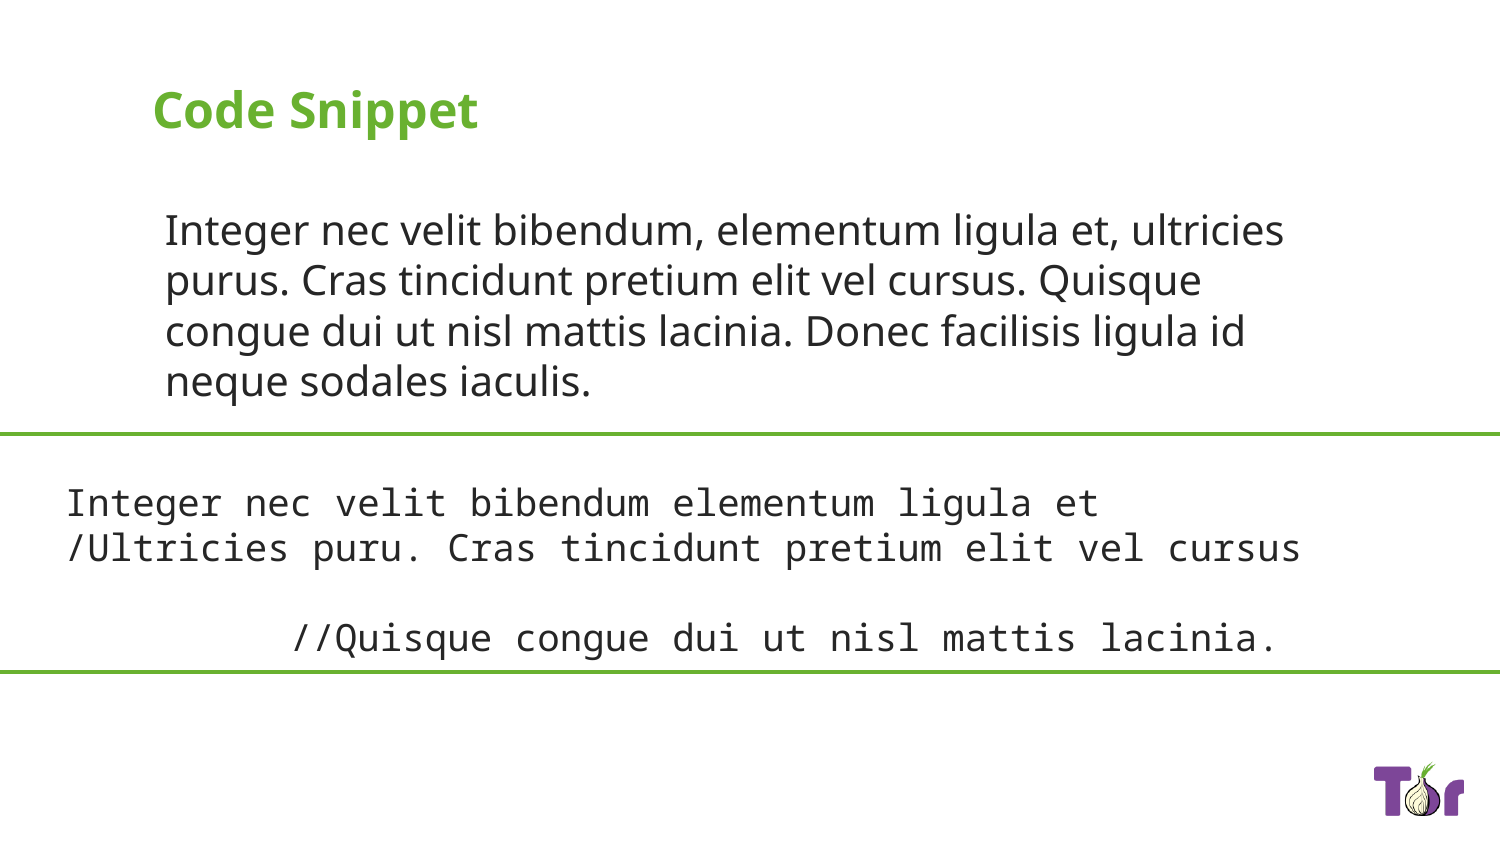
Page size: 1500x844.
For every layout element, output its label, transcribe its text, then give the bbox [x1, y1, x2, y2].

picture [1374, 761, 1464, 816]
text_box Integer nec velit bibendum elementum ligula et /Ultricies puru. Cras tincidunt pretium elit vel cursus //Quisque congue dui ut nisl mattis lacinia. [50, 471, 1464, 667]
text_box Integer nec velit bibendum, elementum ligula et, ultricies purus. Cras tincidunt pretium elit vel cursus. Quisque congue dui ut nisl mattis lacinia. Donec facilisis ligula id neque sodales iaculis. [149, 196, 1350, 434]
text_box Code Snippet [137, 70, 1000, 146]
text_box [0, 434, 1500, 672]
